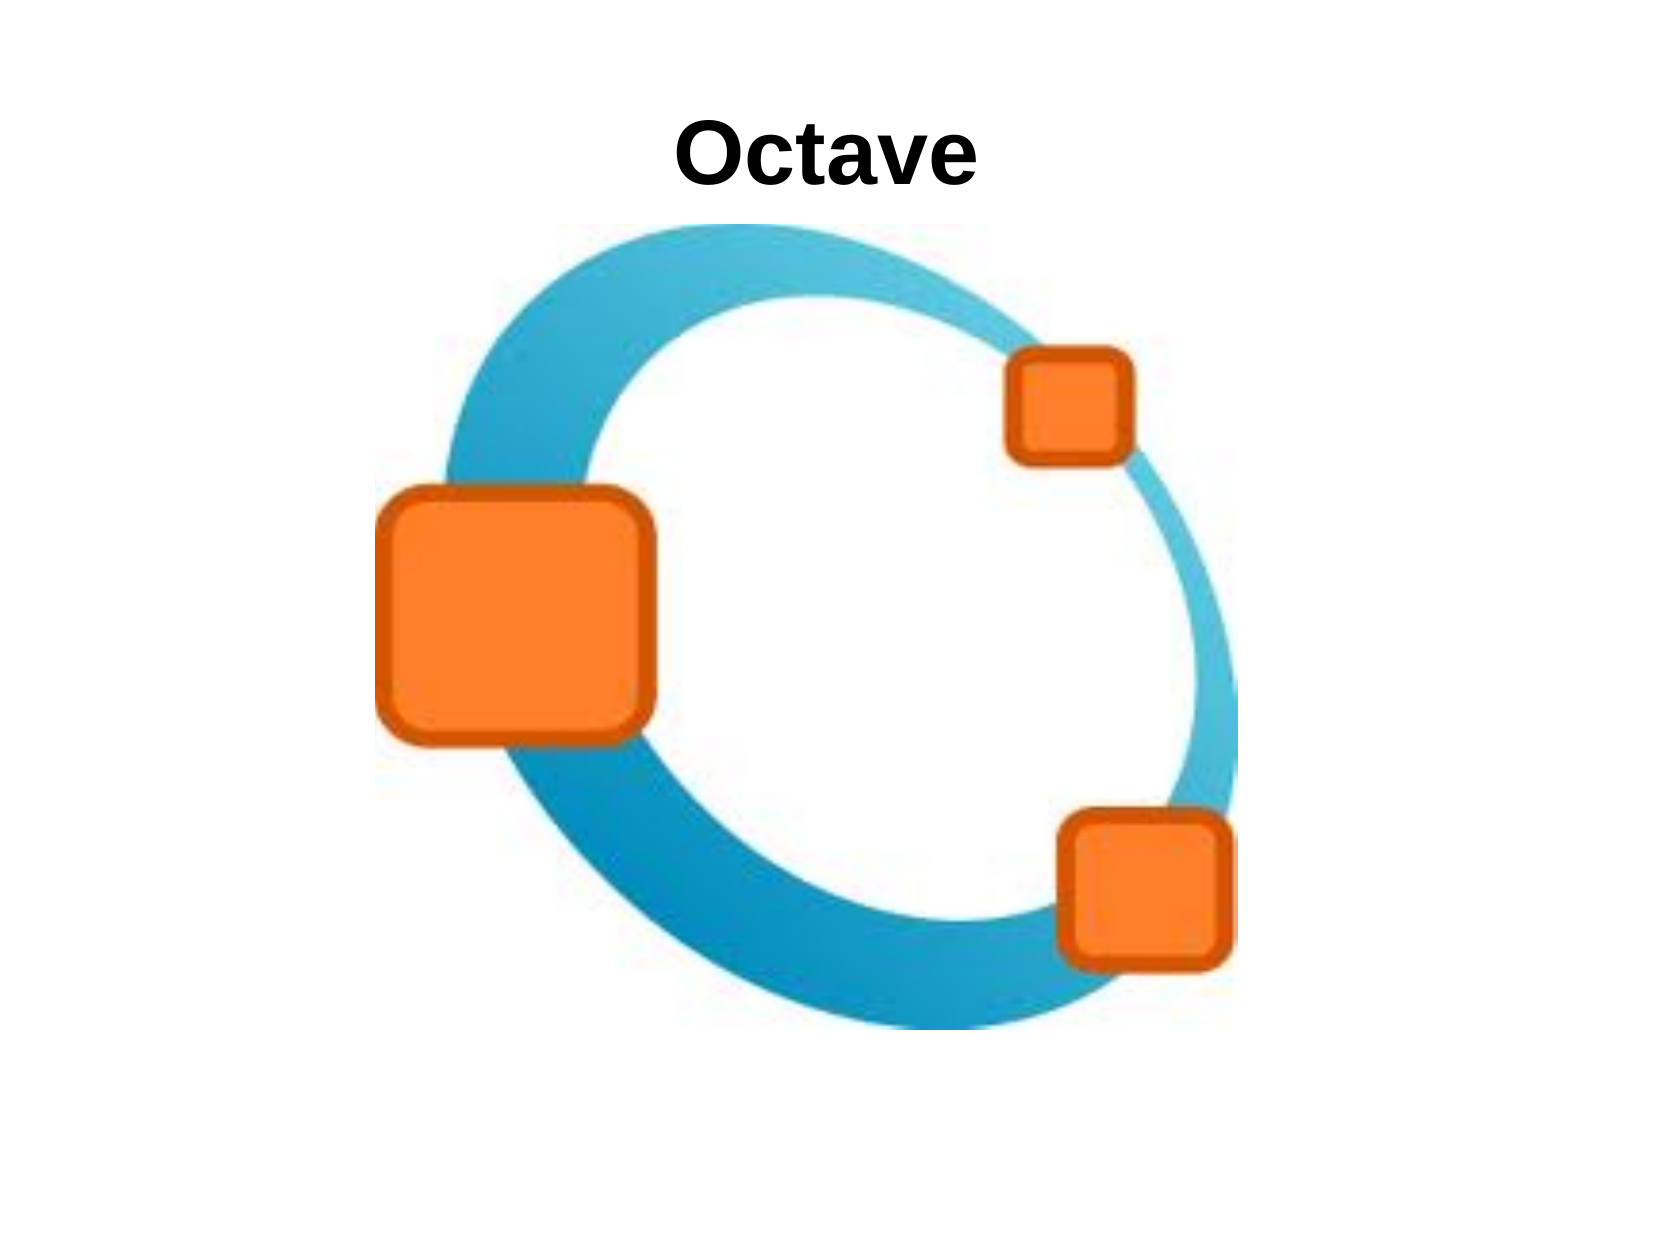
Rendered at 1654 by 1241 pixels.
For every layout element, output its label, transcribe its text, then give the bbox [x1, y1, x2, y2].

picture [375, 224, 1238, 1030]
title Octave [82, 49, 1571, 257]
